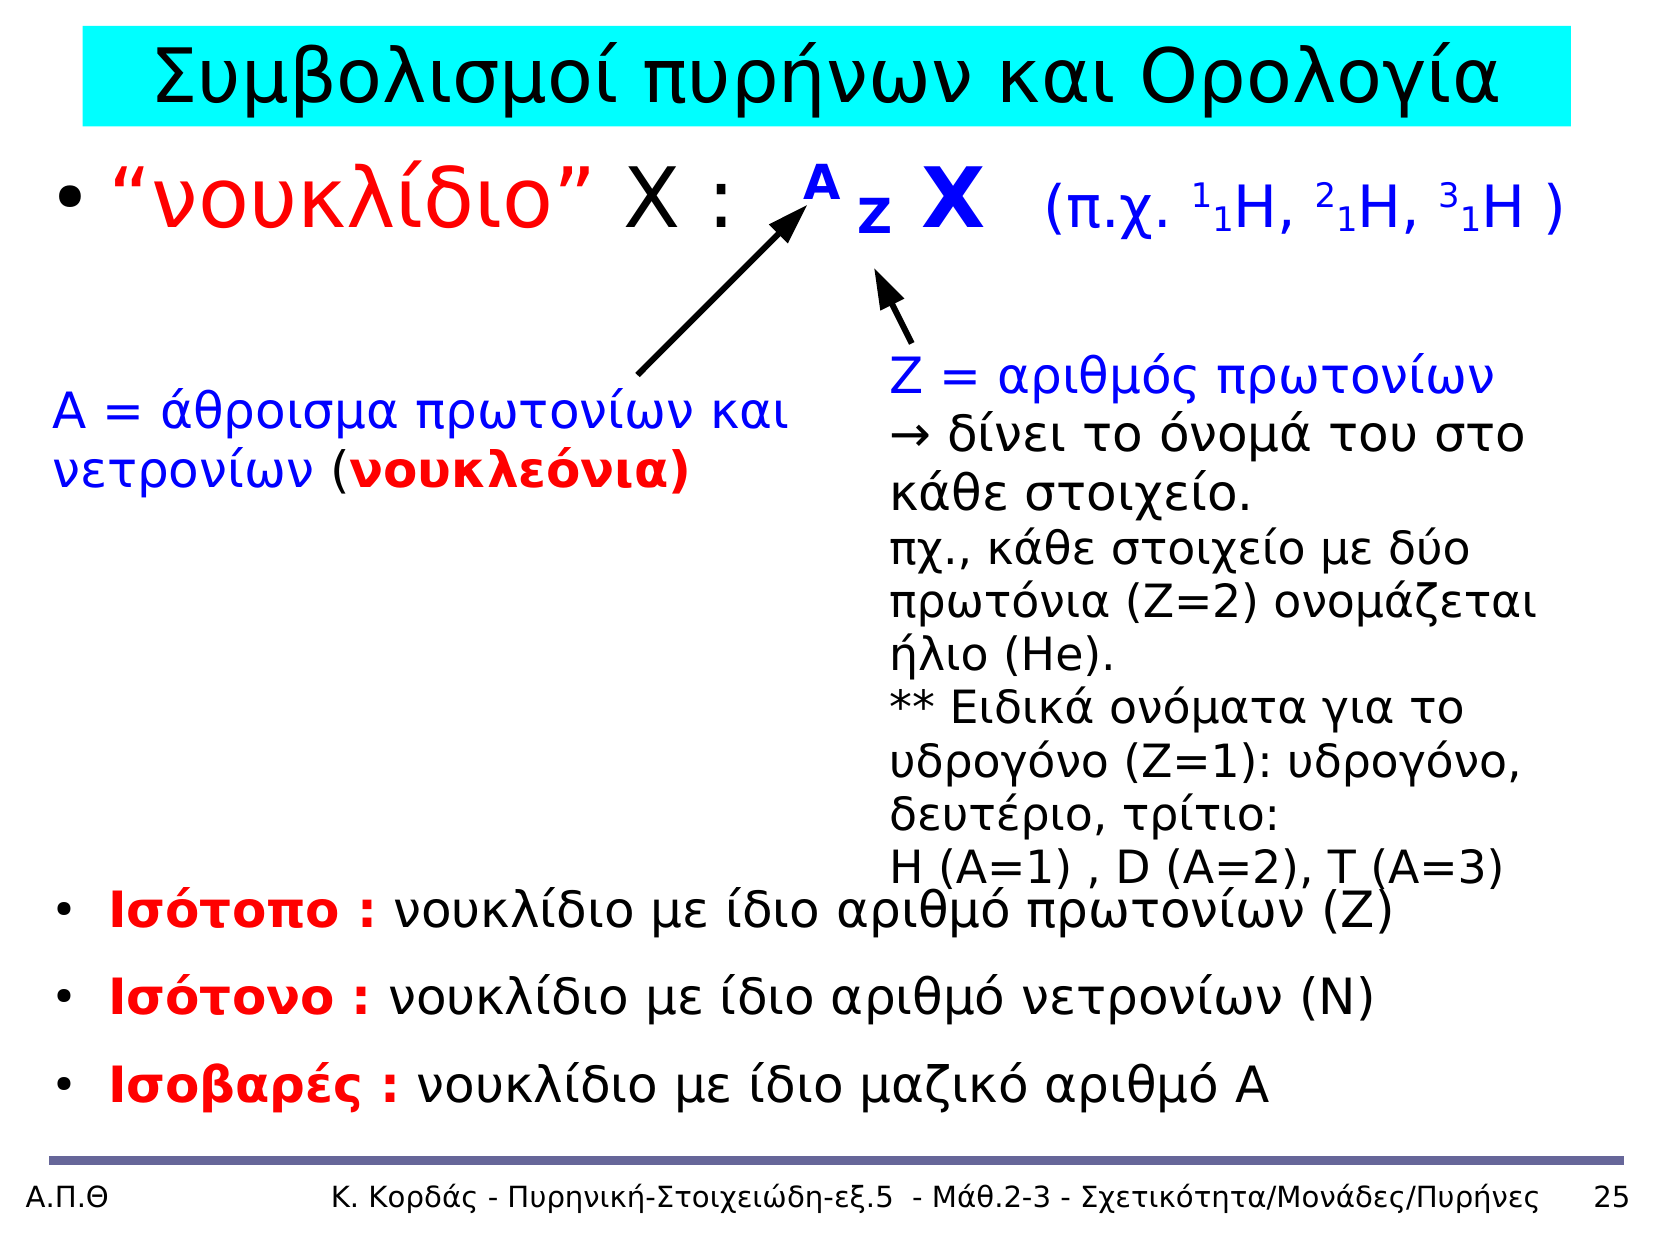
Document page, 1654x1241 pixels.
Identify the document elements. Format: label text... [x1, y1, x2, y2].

text_box Α = άθροισμα πρωτονίων και νετρονίων (νουκλεόνια) [37, 375, 826, 507]
list “νουκλίδιο” Χ : Α Ζ Χ (π.χ. 11H, 21H, 31H ) Ισότοπο : νουκλίδιο με ίδιο αριθμό πρωτονίων (Ζ) Ισότονο : νουκλίδιο με ίδιο αριθμό νετρονίων (Ν) Ισοβαρές : νουκλίδιο με ίδιο μαζικό αριθμό Α [37, 150, 1651, 1147]
title Συμβολισμοί πυρήνων και Ορολογία [82, 25, 1571, 127]
text_box Ζ = αριθμός πρωτονίων → δίνει το όνομά του στο κάθε στοιχείο. πχ., κάθε στοιχείο με δύο πρωτόνια (Ζ=2) ονομάζεται ήλιο (He). ** Ειδικά ονόματα για το υδρογόνο (Ζ=1): υδρογόνο, δευτέριο, τρίτιο: Η (A=1) , D (A=2), T (A=3) [874, 339, 1613, 905]
